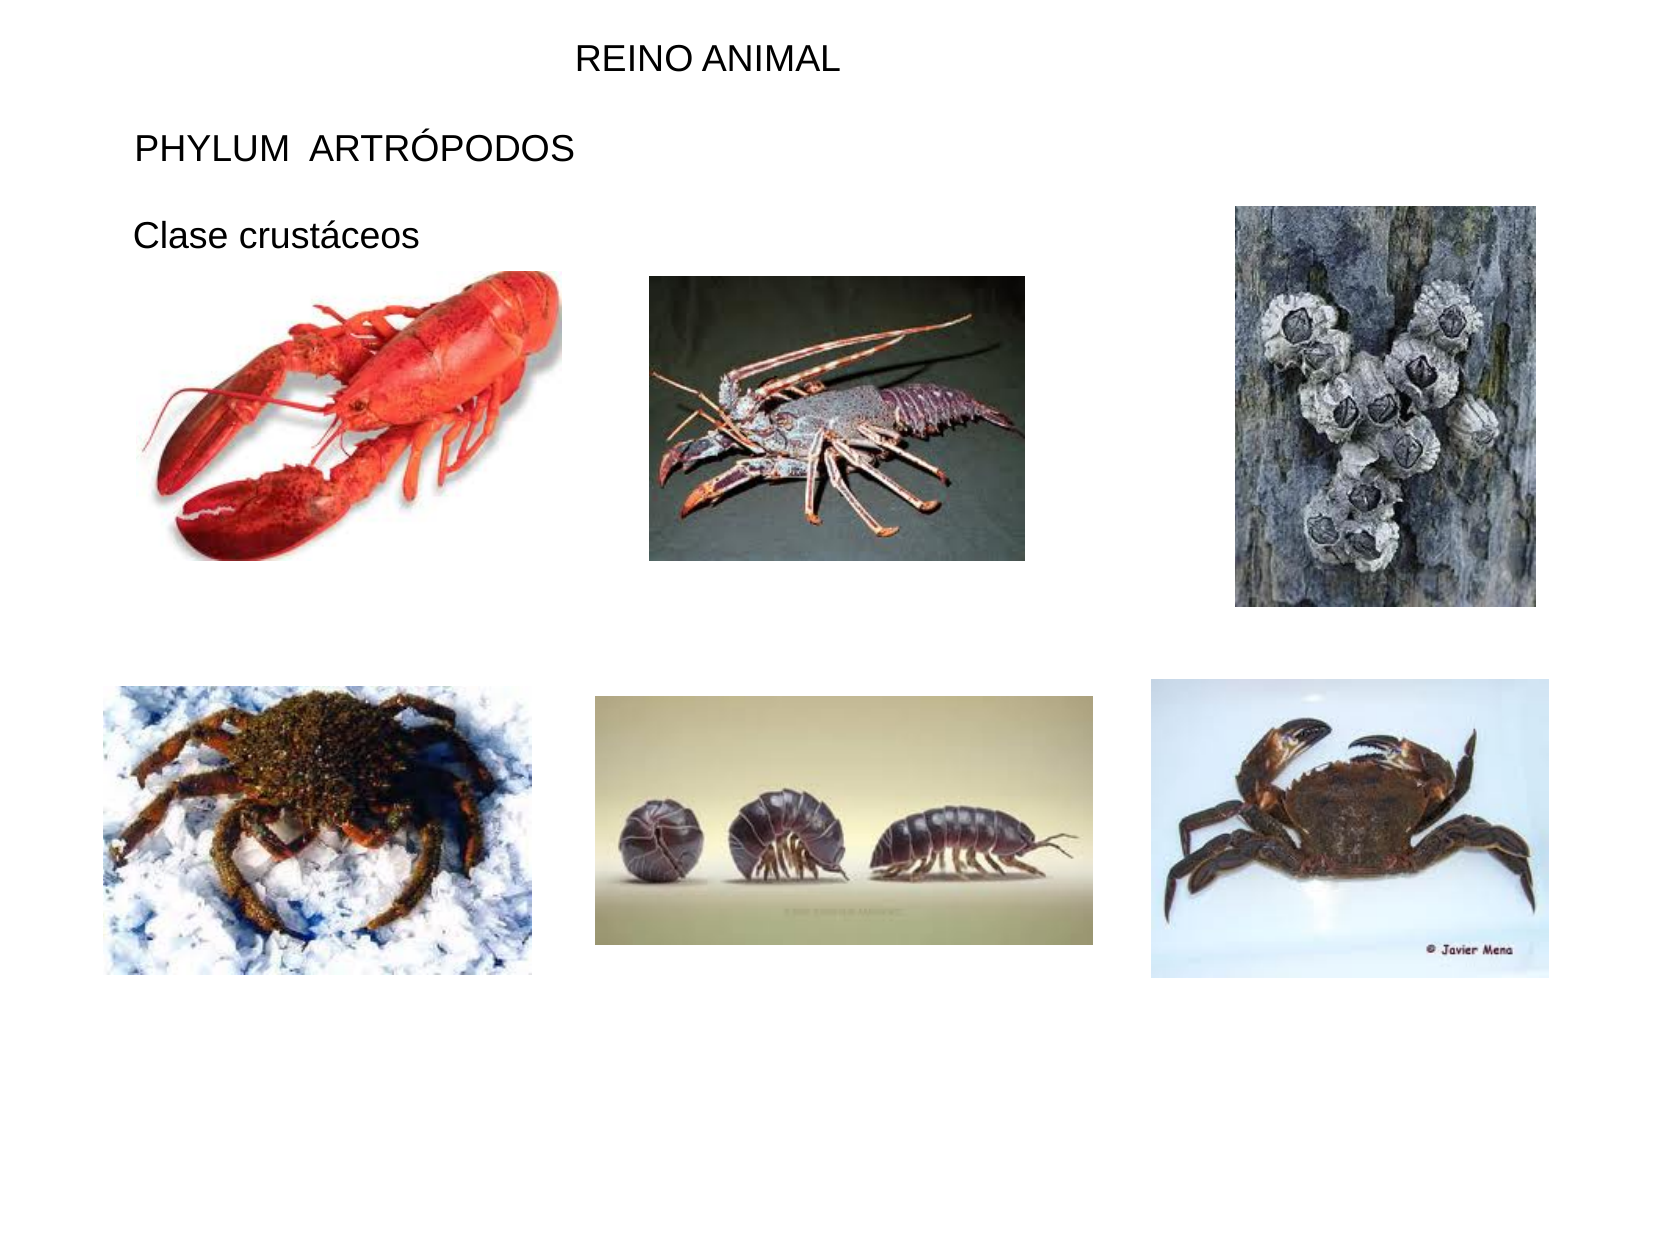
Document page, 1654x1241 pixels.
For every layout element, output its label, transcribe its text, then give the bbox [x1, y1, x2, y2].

picture [649, 276, 1025, 562]
picture [136, 271, 562, 562]
text_box REINO ANIMAL [559, 29, 857, 87]
picture [595, 696, 1093, 945]
picture [1235, 206, 1536, 607]
picture [103, 686, 532, 975]
picture [1151, 679, 1549, 978]
text_box PHYLUM ARTRÓPODOS [119, 120, 591, 178]
text_box Clase crustáceos [118, 206, 435, 264]
